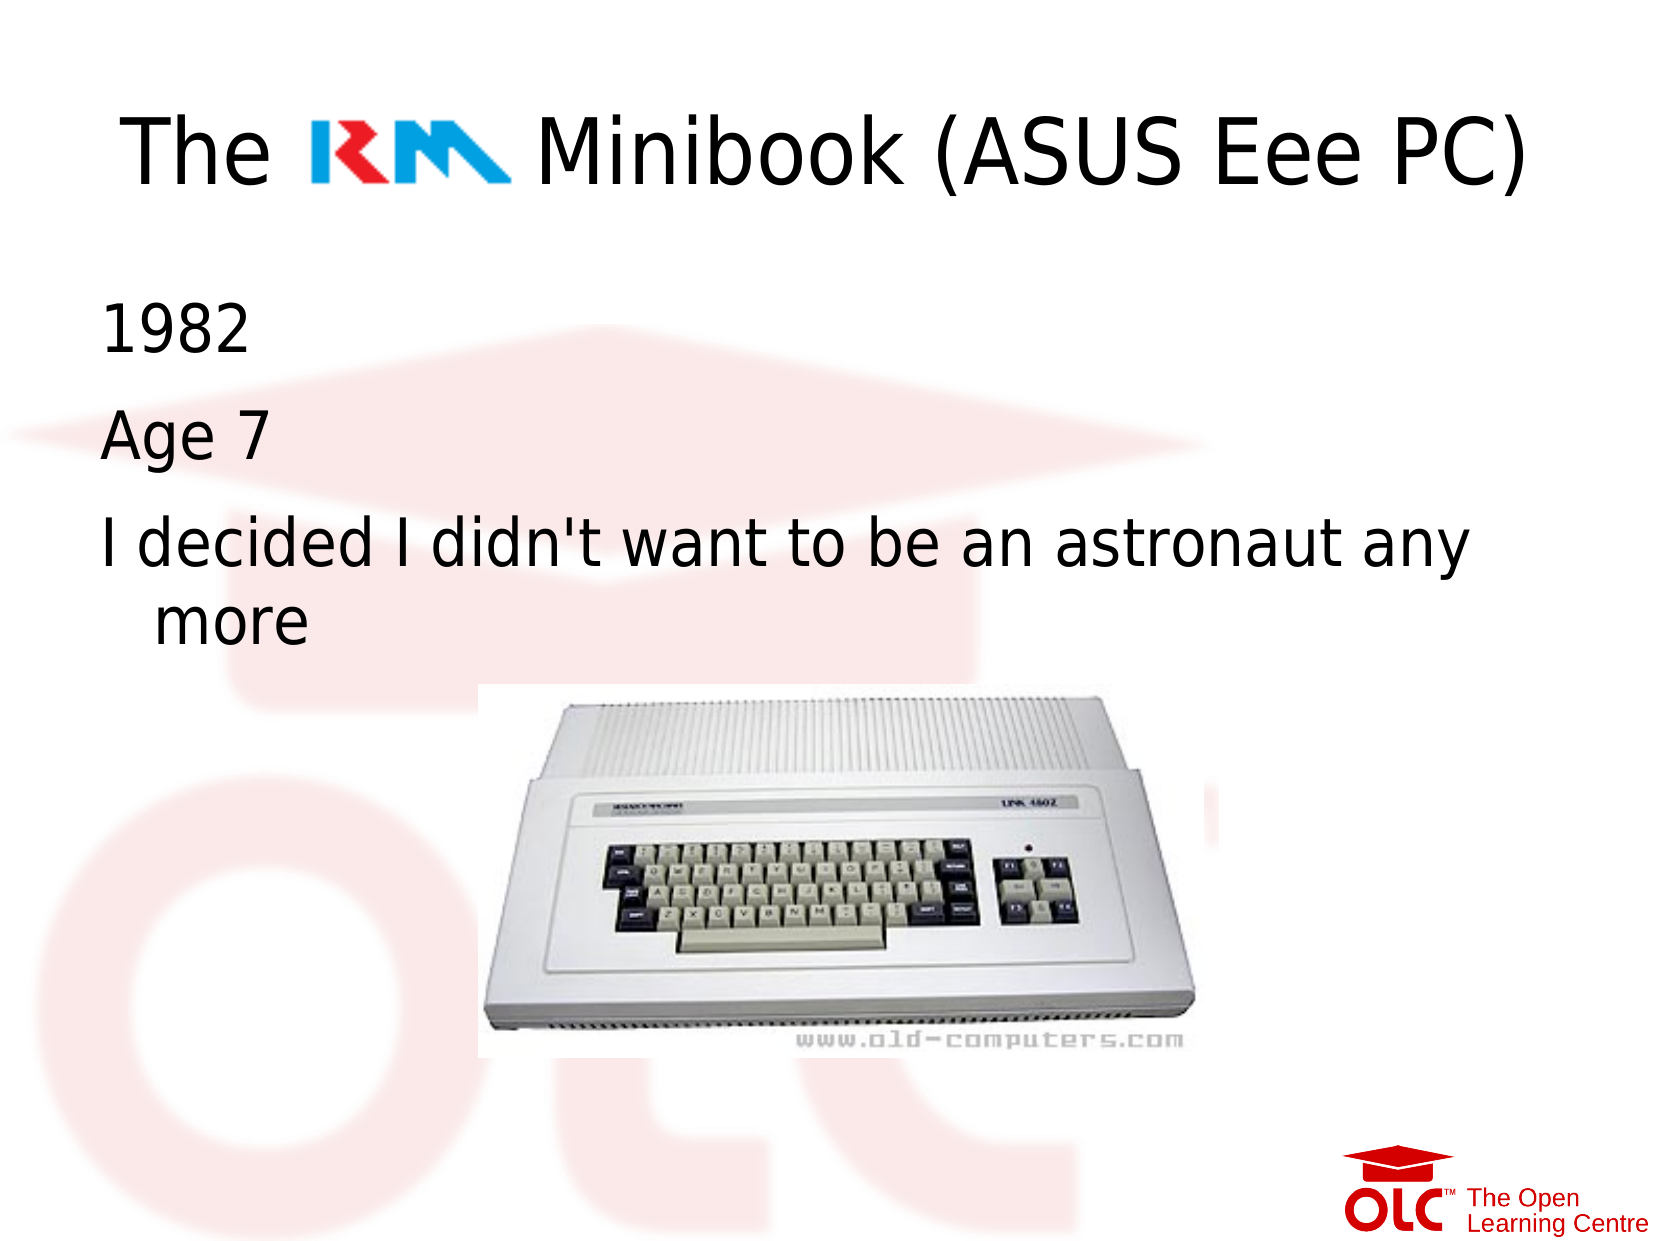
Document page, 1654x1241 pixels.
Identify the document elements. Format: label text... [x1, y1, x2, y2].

picture [0, 324, 1219, 1241]
title The Minibook (ASUS Eee PC) [82, 56, 1571, 250]
picture [478, 684, 1204, 1058]
list 1982 Age 7 I decided I didn't want to be an astronaut any more [82, 290, 1571, 1094]
picture [1341, 1145, 1648, 1237]
